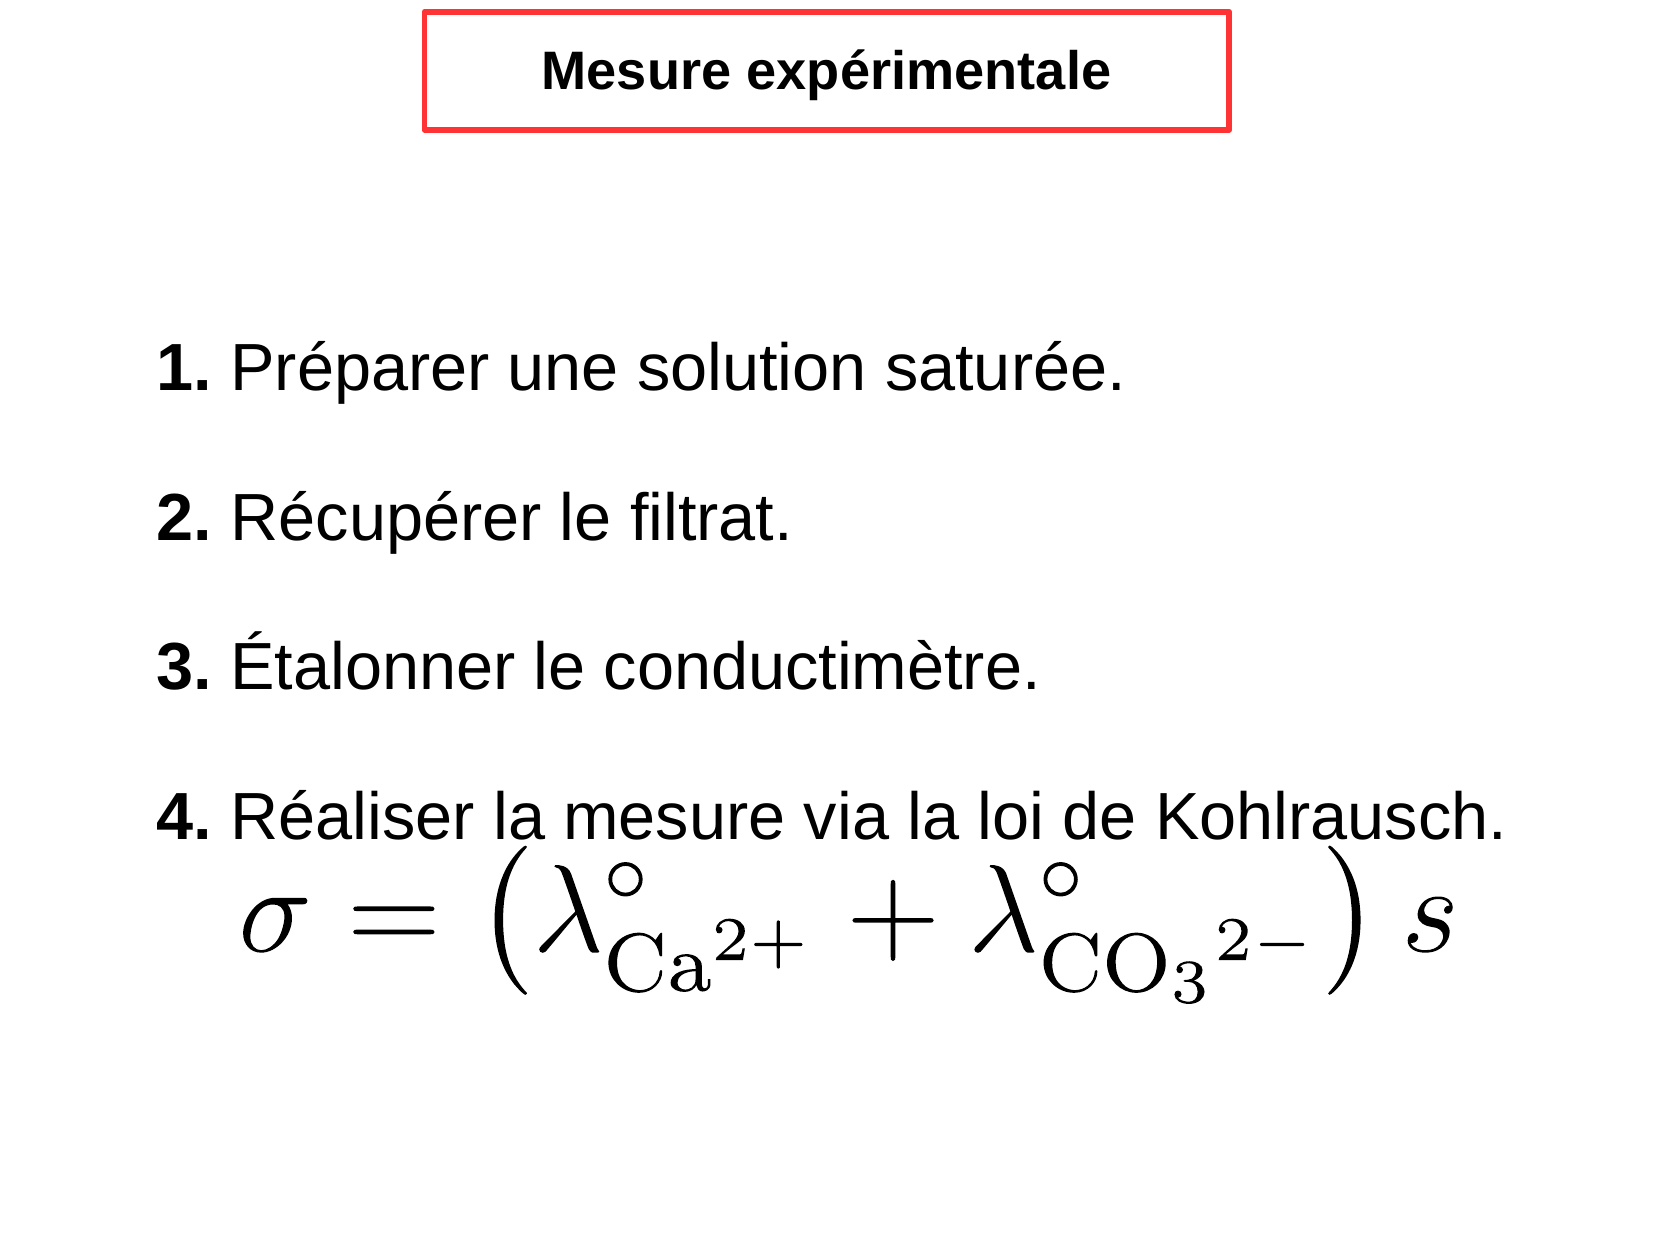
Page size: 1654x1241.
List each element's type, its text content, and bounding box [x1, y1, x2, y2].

text_box 1. Préparer une solution saturée. 2. Récupérer le filtrat. 3. Étalonner le conductimètre. 4. Réaliser la mesure via la loi de Kohlrausch. [141, 248, 1560, 787]
text_box Mesure expérimentale [424, 11, 1230, 130]
picture [238, 845, 1453, 1004]
